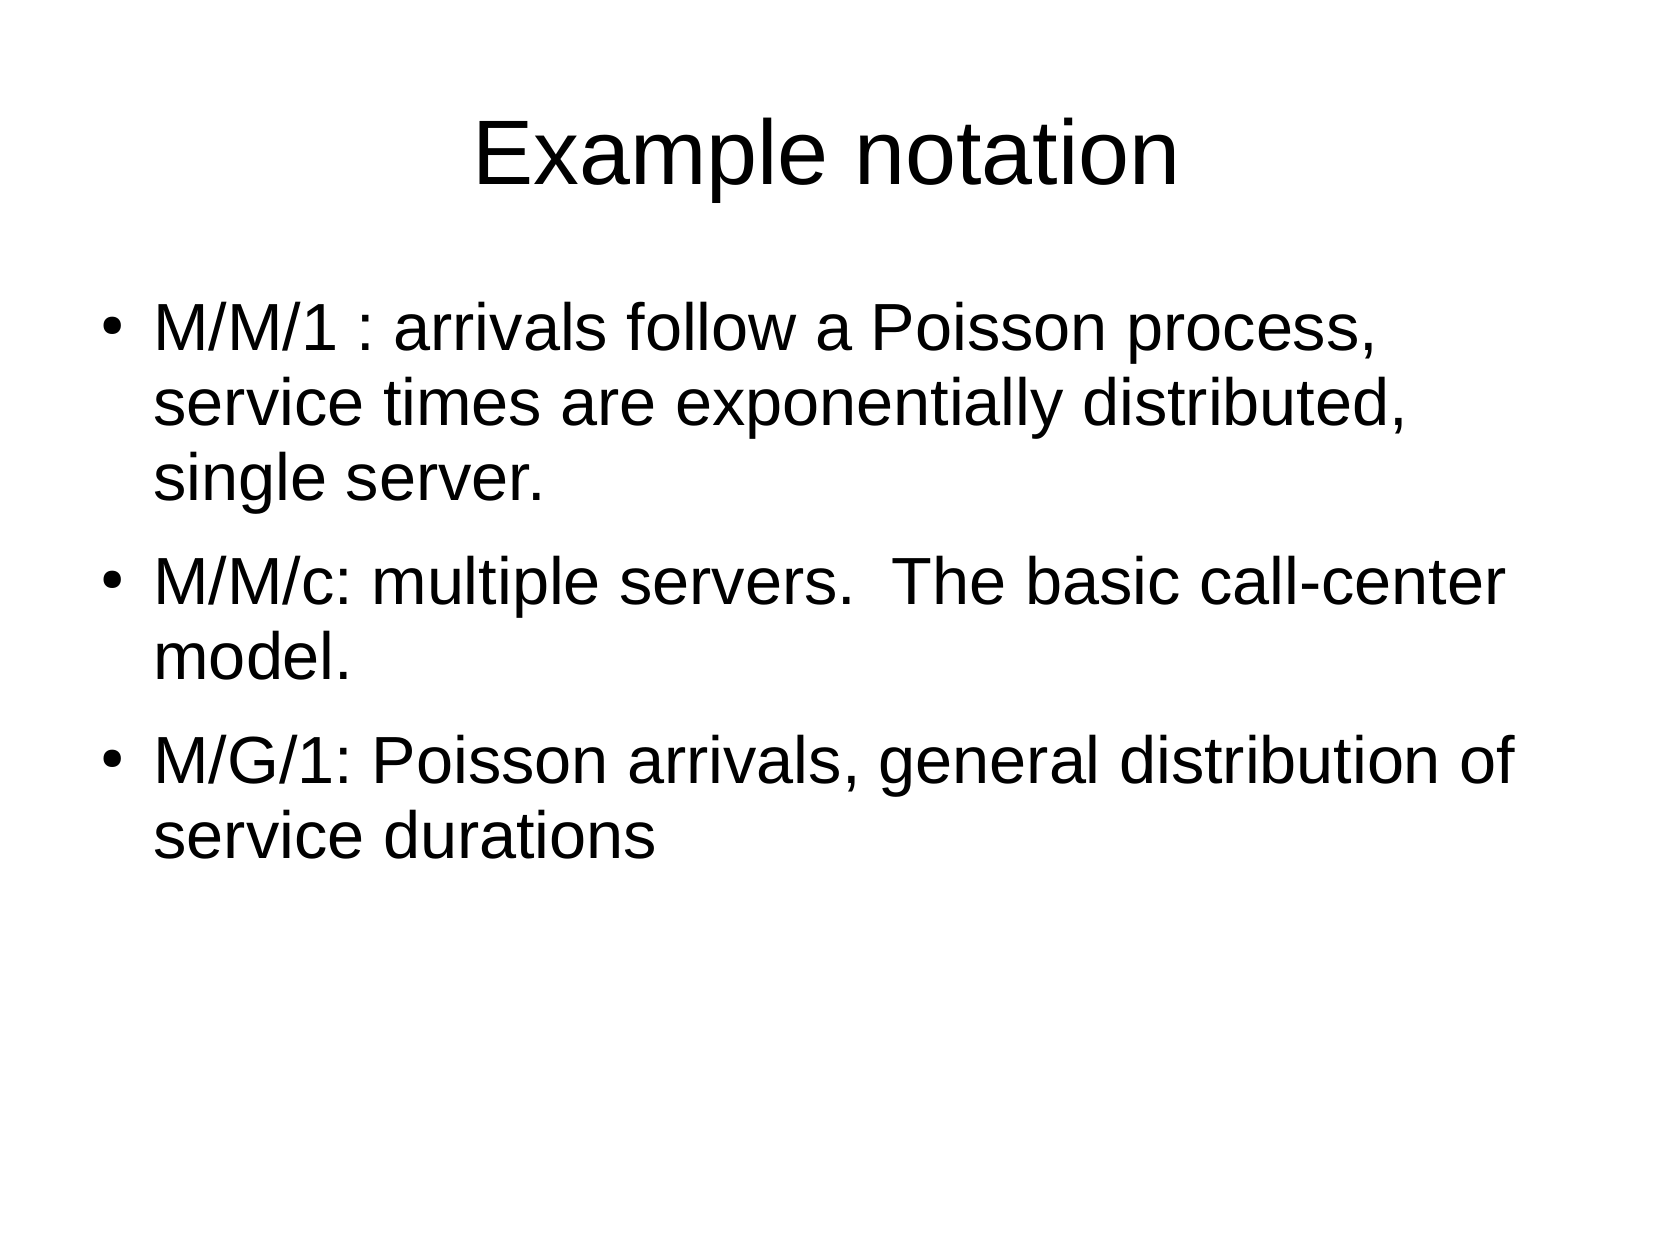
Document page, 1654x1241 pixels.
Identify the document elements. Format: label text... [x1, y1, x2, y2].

title Example notation [82, 56, 1571, 250]
list M/M/1 : arrivals follow a Poisson process, service times are exponentially distributed, single server. M/M/c: multiple servers. The basic call-center model. M/G/1: Poisson arrivals, general distribution of service durations [82, 290, 1571, 1109]
